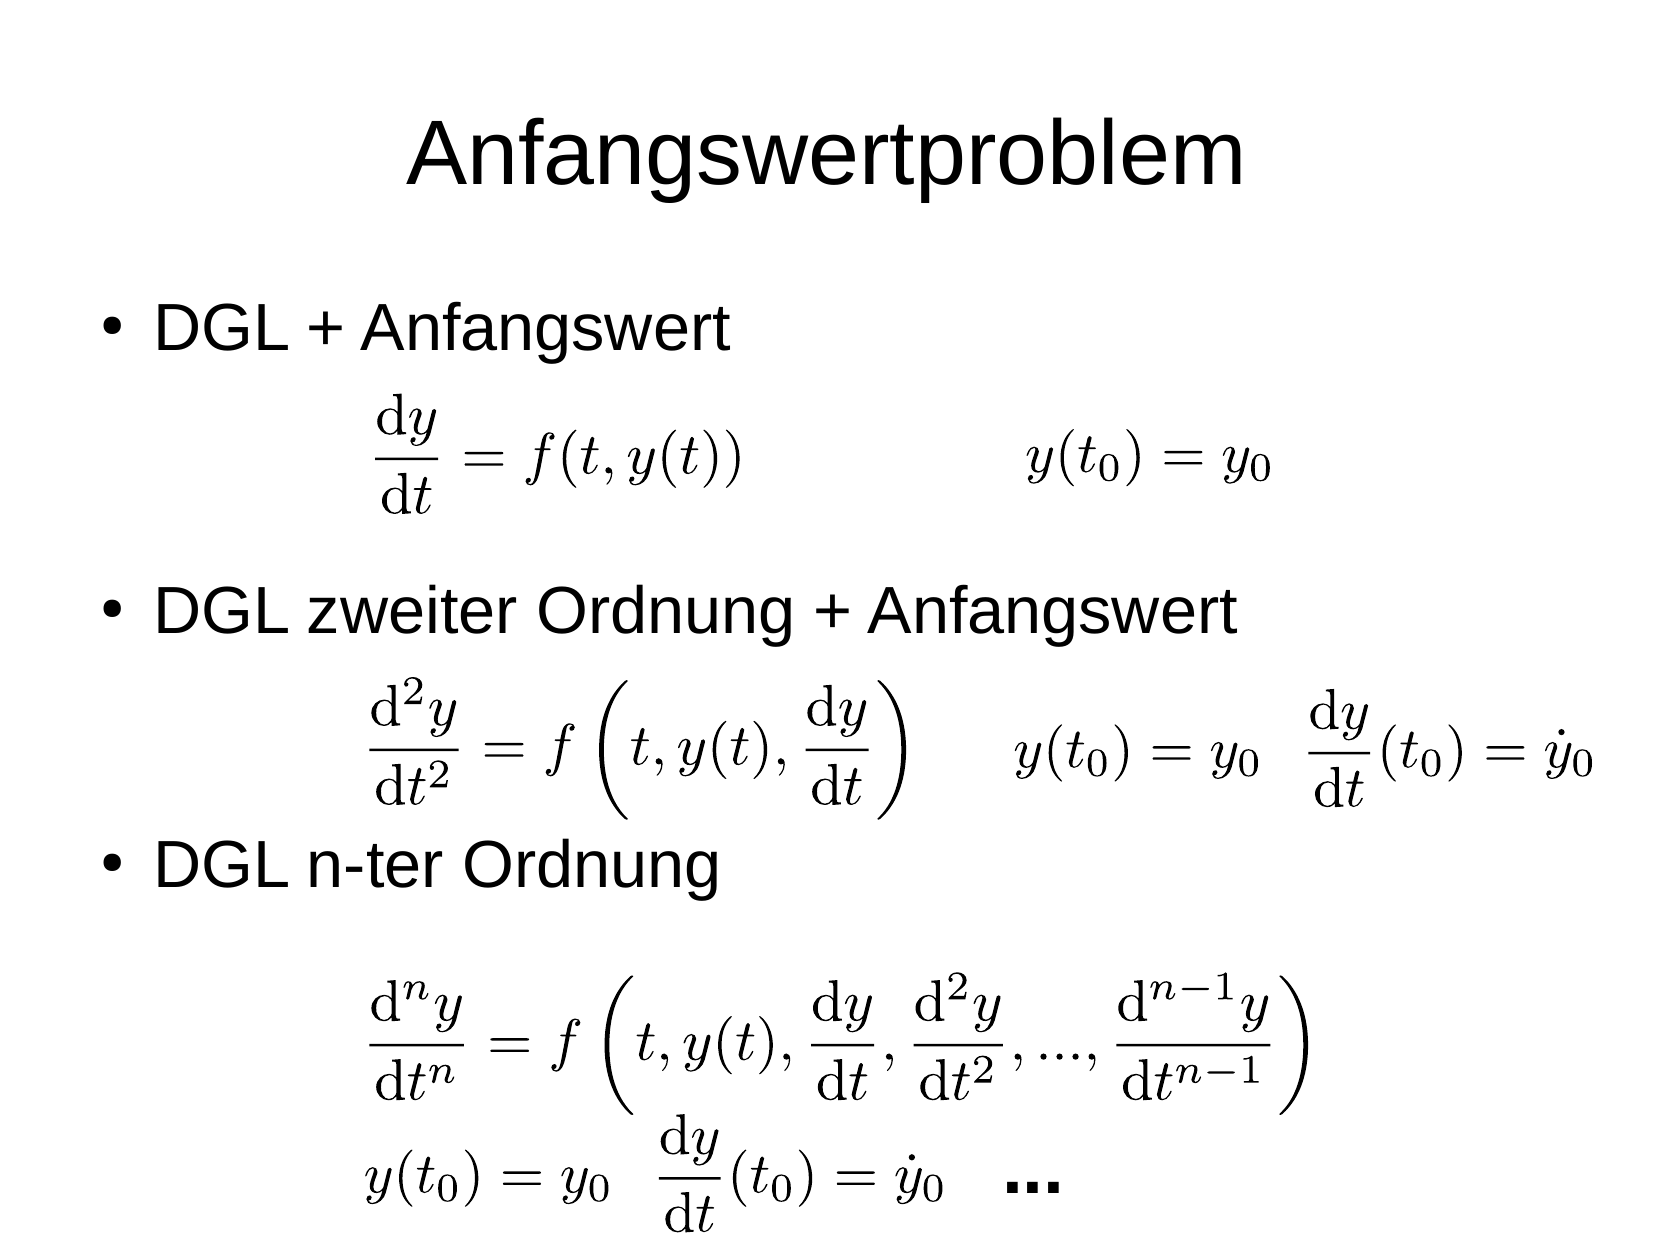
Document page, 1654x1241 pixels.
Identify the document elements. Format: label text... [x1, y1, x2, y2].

text_box [369, 972, 1321, 1233]
text_box [375, 393, 746, 514]
text_box [1013, 724, 1260, 782]
text_box [1024, 429, 1272, 487]
list DGL + Anfangswert DGL zweiter Ordnung + Anfangswert DGL n-ter Ordnung [82, 290, 1571, 1094]
text_box [363, 1149, 611, 1207]
title Anfangswertproblem [82, 56, 1571, 250]
text_box [1308, 688, 1594, 808]
text_box [369, 677, 919, 820]
text_box ... [987, 1118, 1080, 1218]
